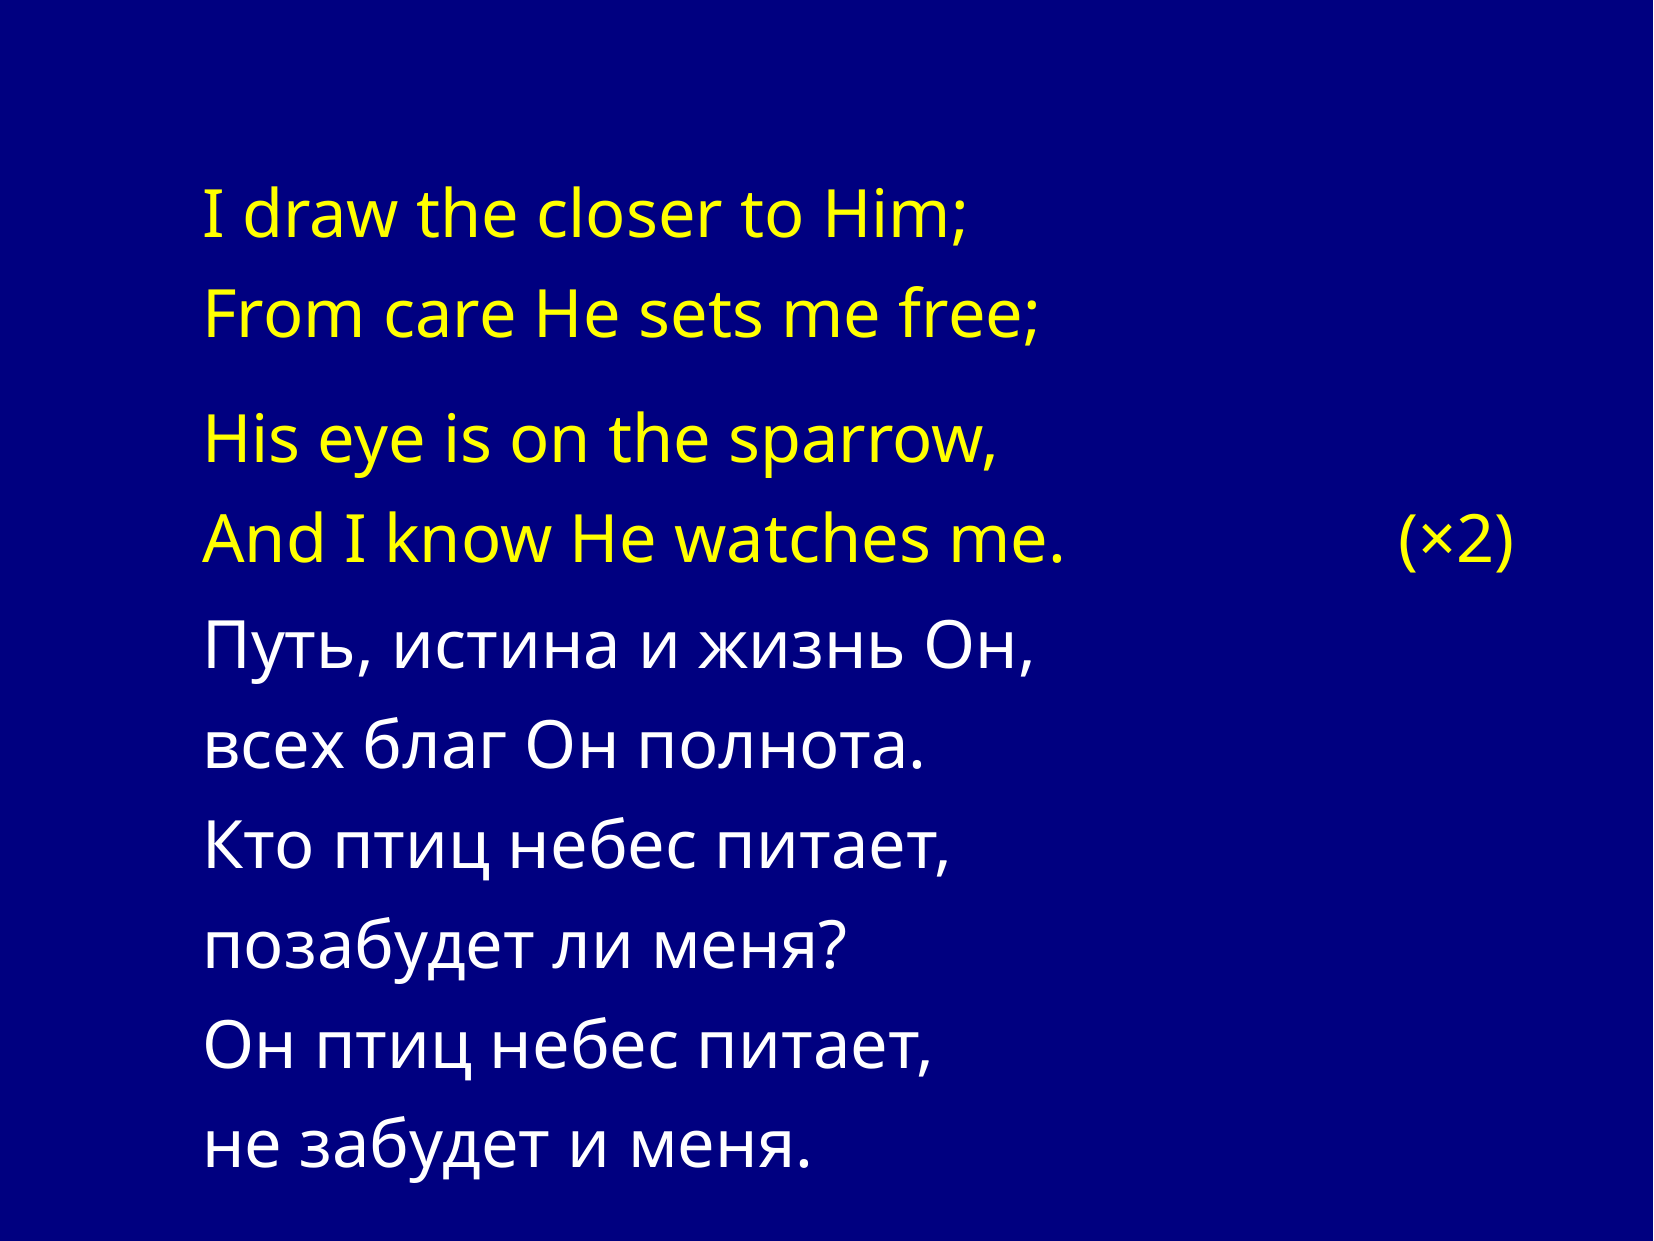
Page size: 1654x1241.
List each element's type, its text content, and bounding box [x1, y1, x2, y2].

text_box I draw the closer to Him; From care He sets me free; His eye is on the sparrow, And I know He watches me. (×2) [75, 150, 1576, 581]
text_box Путь, истина и жизнь Он, всех благ Он полнота. Кто птиц небес питает, позабудет ли меня? Он птиц небес питает, не забудет и меня. [75, 581, 1576, 1163]
